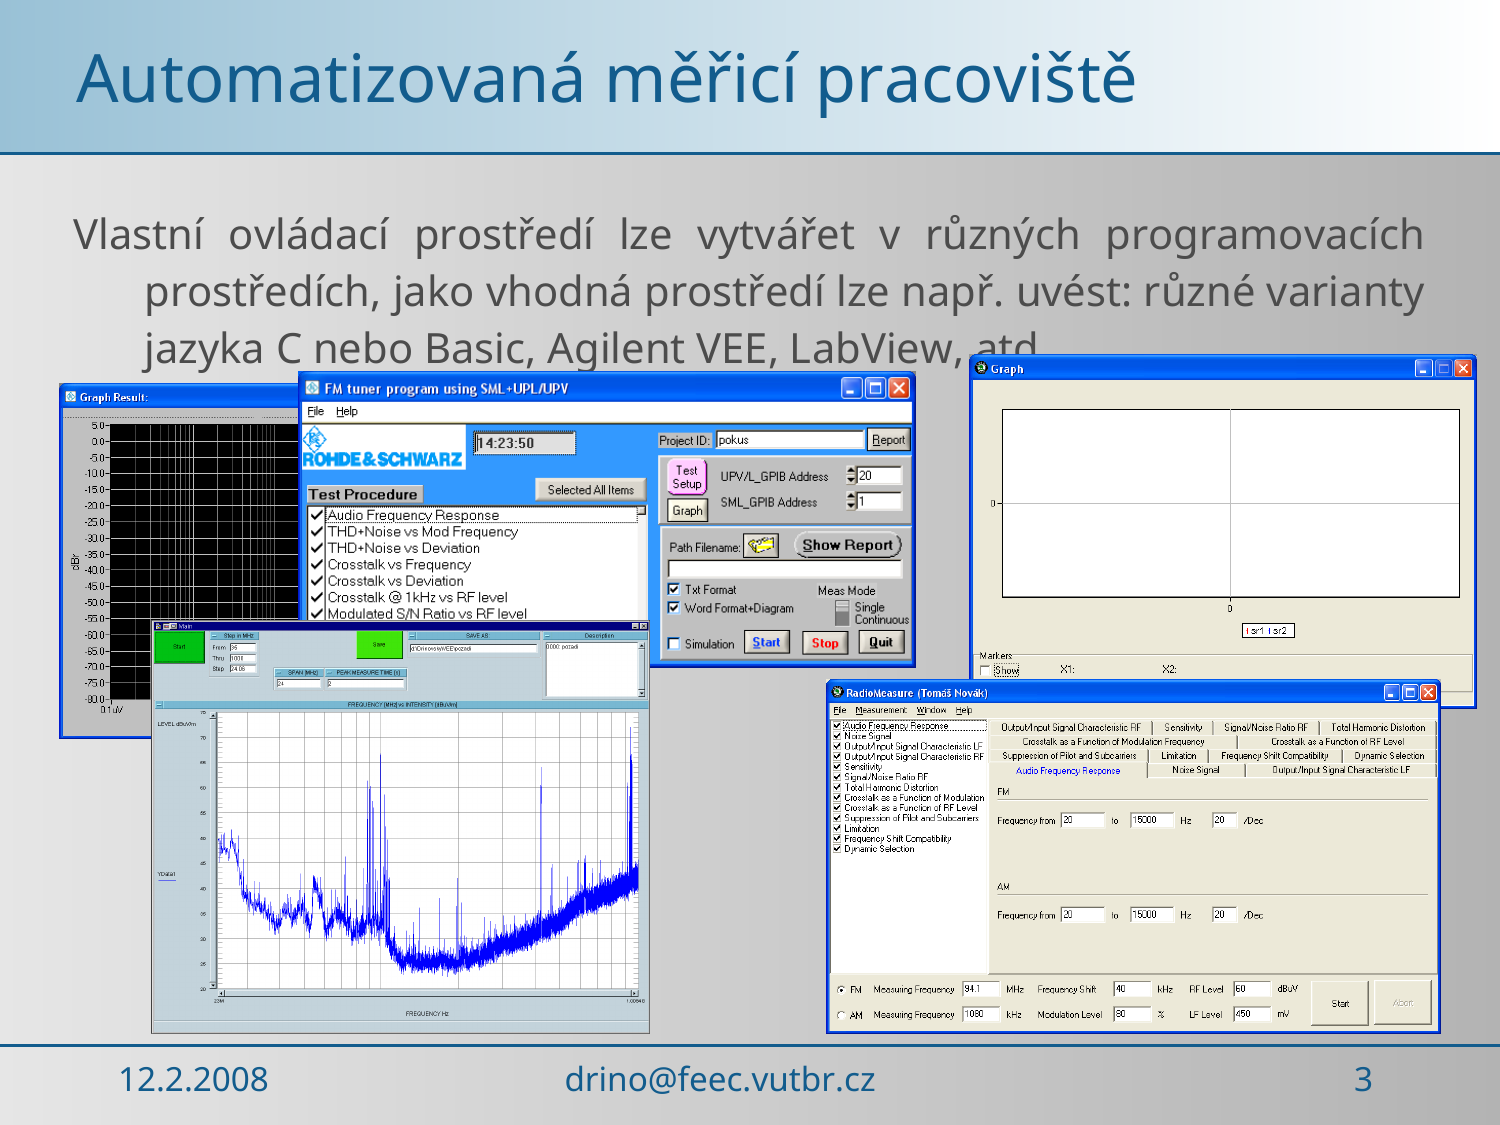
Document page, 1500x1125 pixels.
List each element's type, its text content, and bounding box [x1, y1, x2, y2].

text_box <číslo> [1075, 1049, 1388, 1125]
picture [826, 354, 1477, 1034]
title Automatizovaná měřicí pracoviště [0, 0, 1500, 152]
picture [59, 371, 916, 1034]
text_box drino@feec.vutbr.cz [454, 1049, 987, 1125]
text_box Vlastní ovládací prostředí lze vytvářet v různých programovacích prostředích, jako vhodná prostředí lze např. uvést: různé varianty jazyka C nebo Basic, Agilent VEE, LabView, atd. [59, 196, 1442, 384]
text_box 12.2.2008 [103, 1049, 432, 1125]
